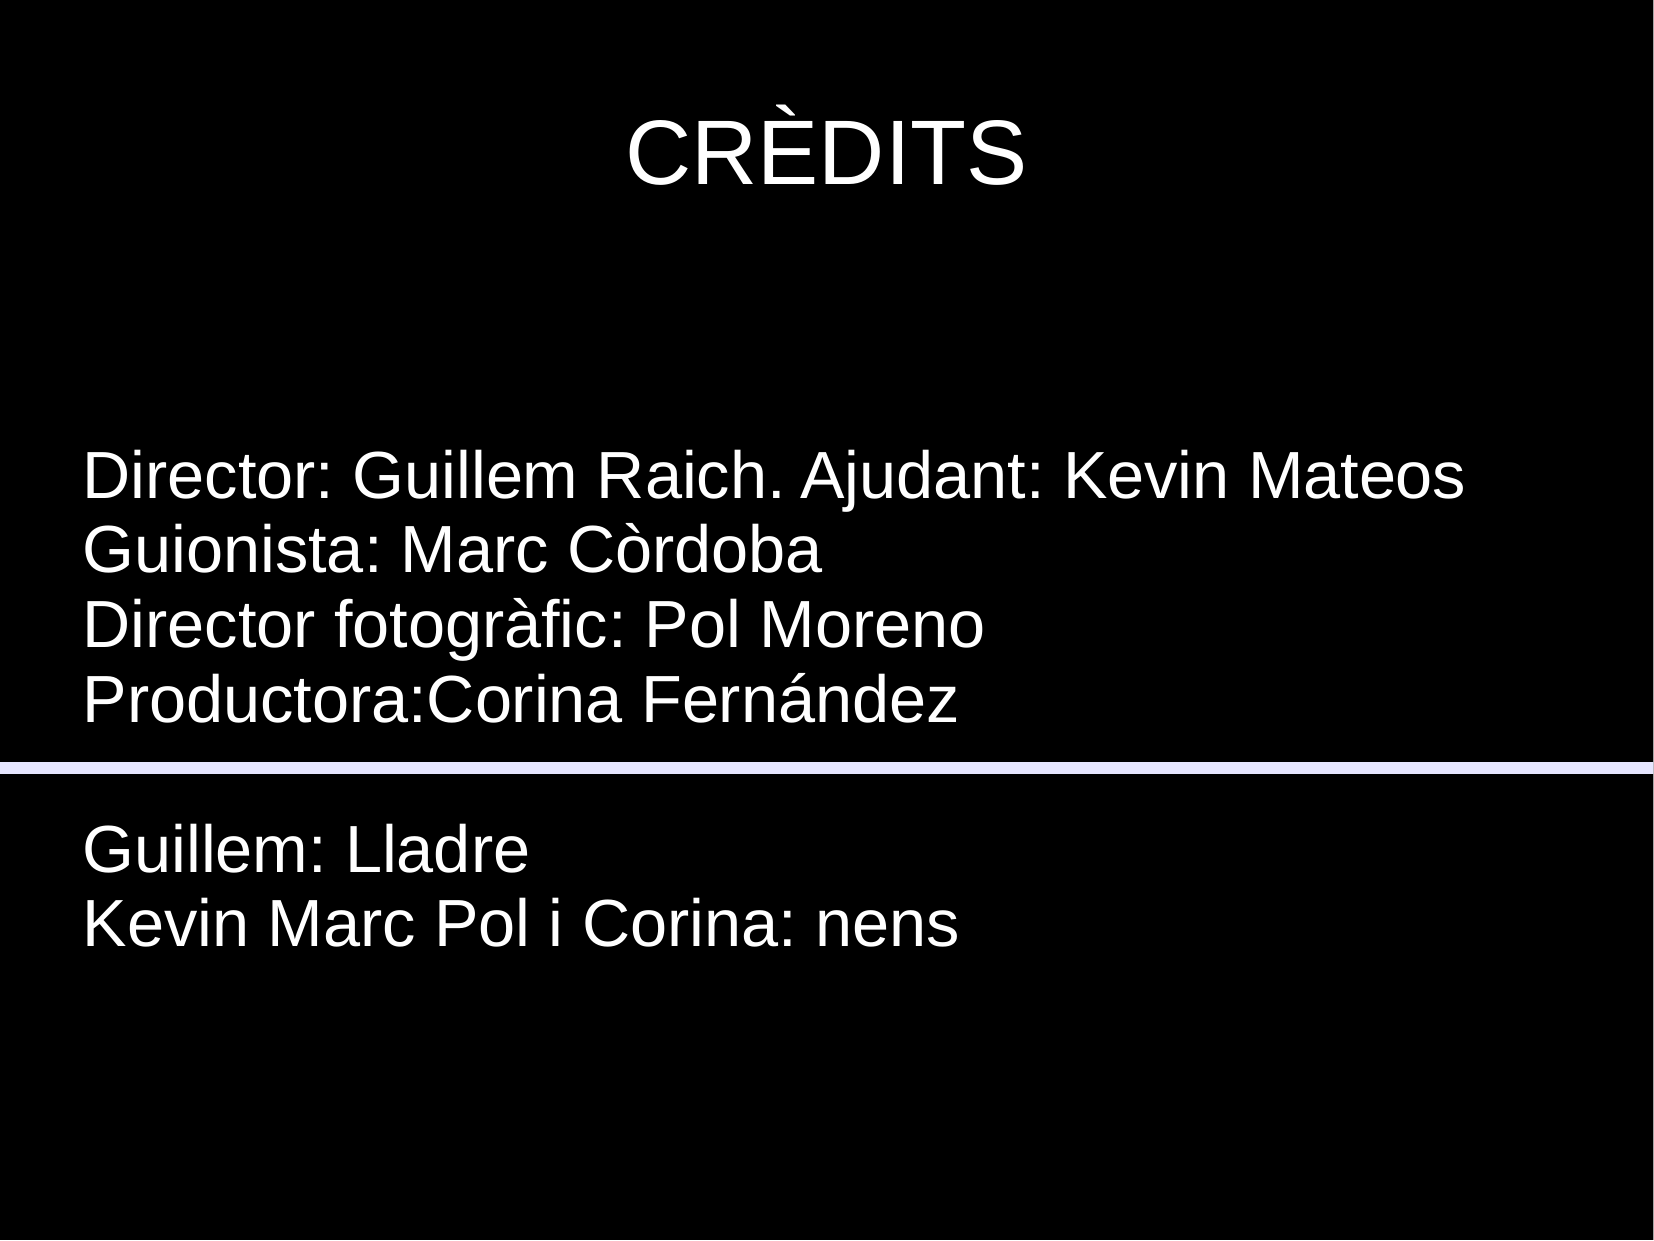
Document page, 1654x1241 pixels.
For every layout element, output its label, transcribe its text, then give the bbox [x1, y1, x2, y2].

subtitle Director: Guillem Raich. Ajudant: Kevin Mateos Guionista: Marc Còrdoba Director fotogràfic: Pol Moreno Productora:Corina Fernández Guillem: Lladre Kevin Marc Pol i Corina: nens [82, 774, 1571, 1102]
title CRÈDITS [82, 49, 1571, 257]
subtitle Director: Guillem Raich. Ajudant: Kevin Mateos Guionista: Marc Còrdoba Director fotogràfic: Pol Moreno Productora:Corina Fernández Guillem: Lladre Kevin Marc Pol i Corina: nens [82, 297, 1571, 762]
